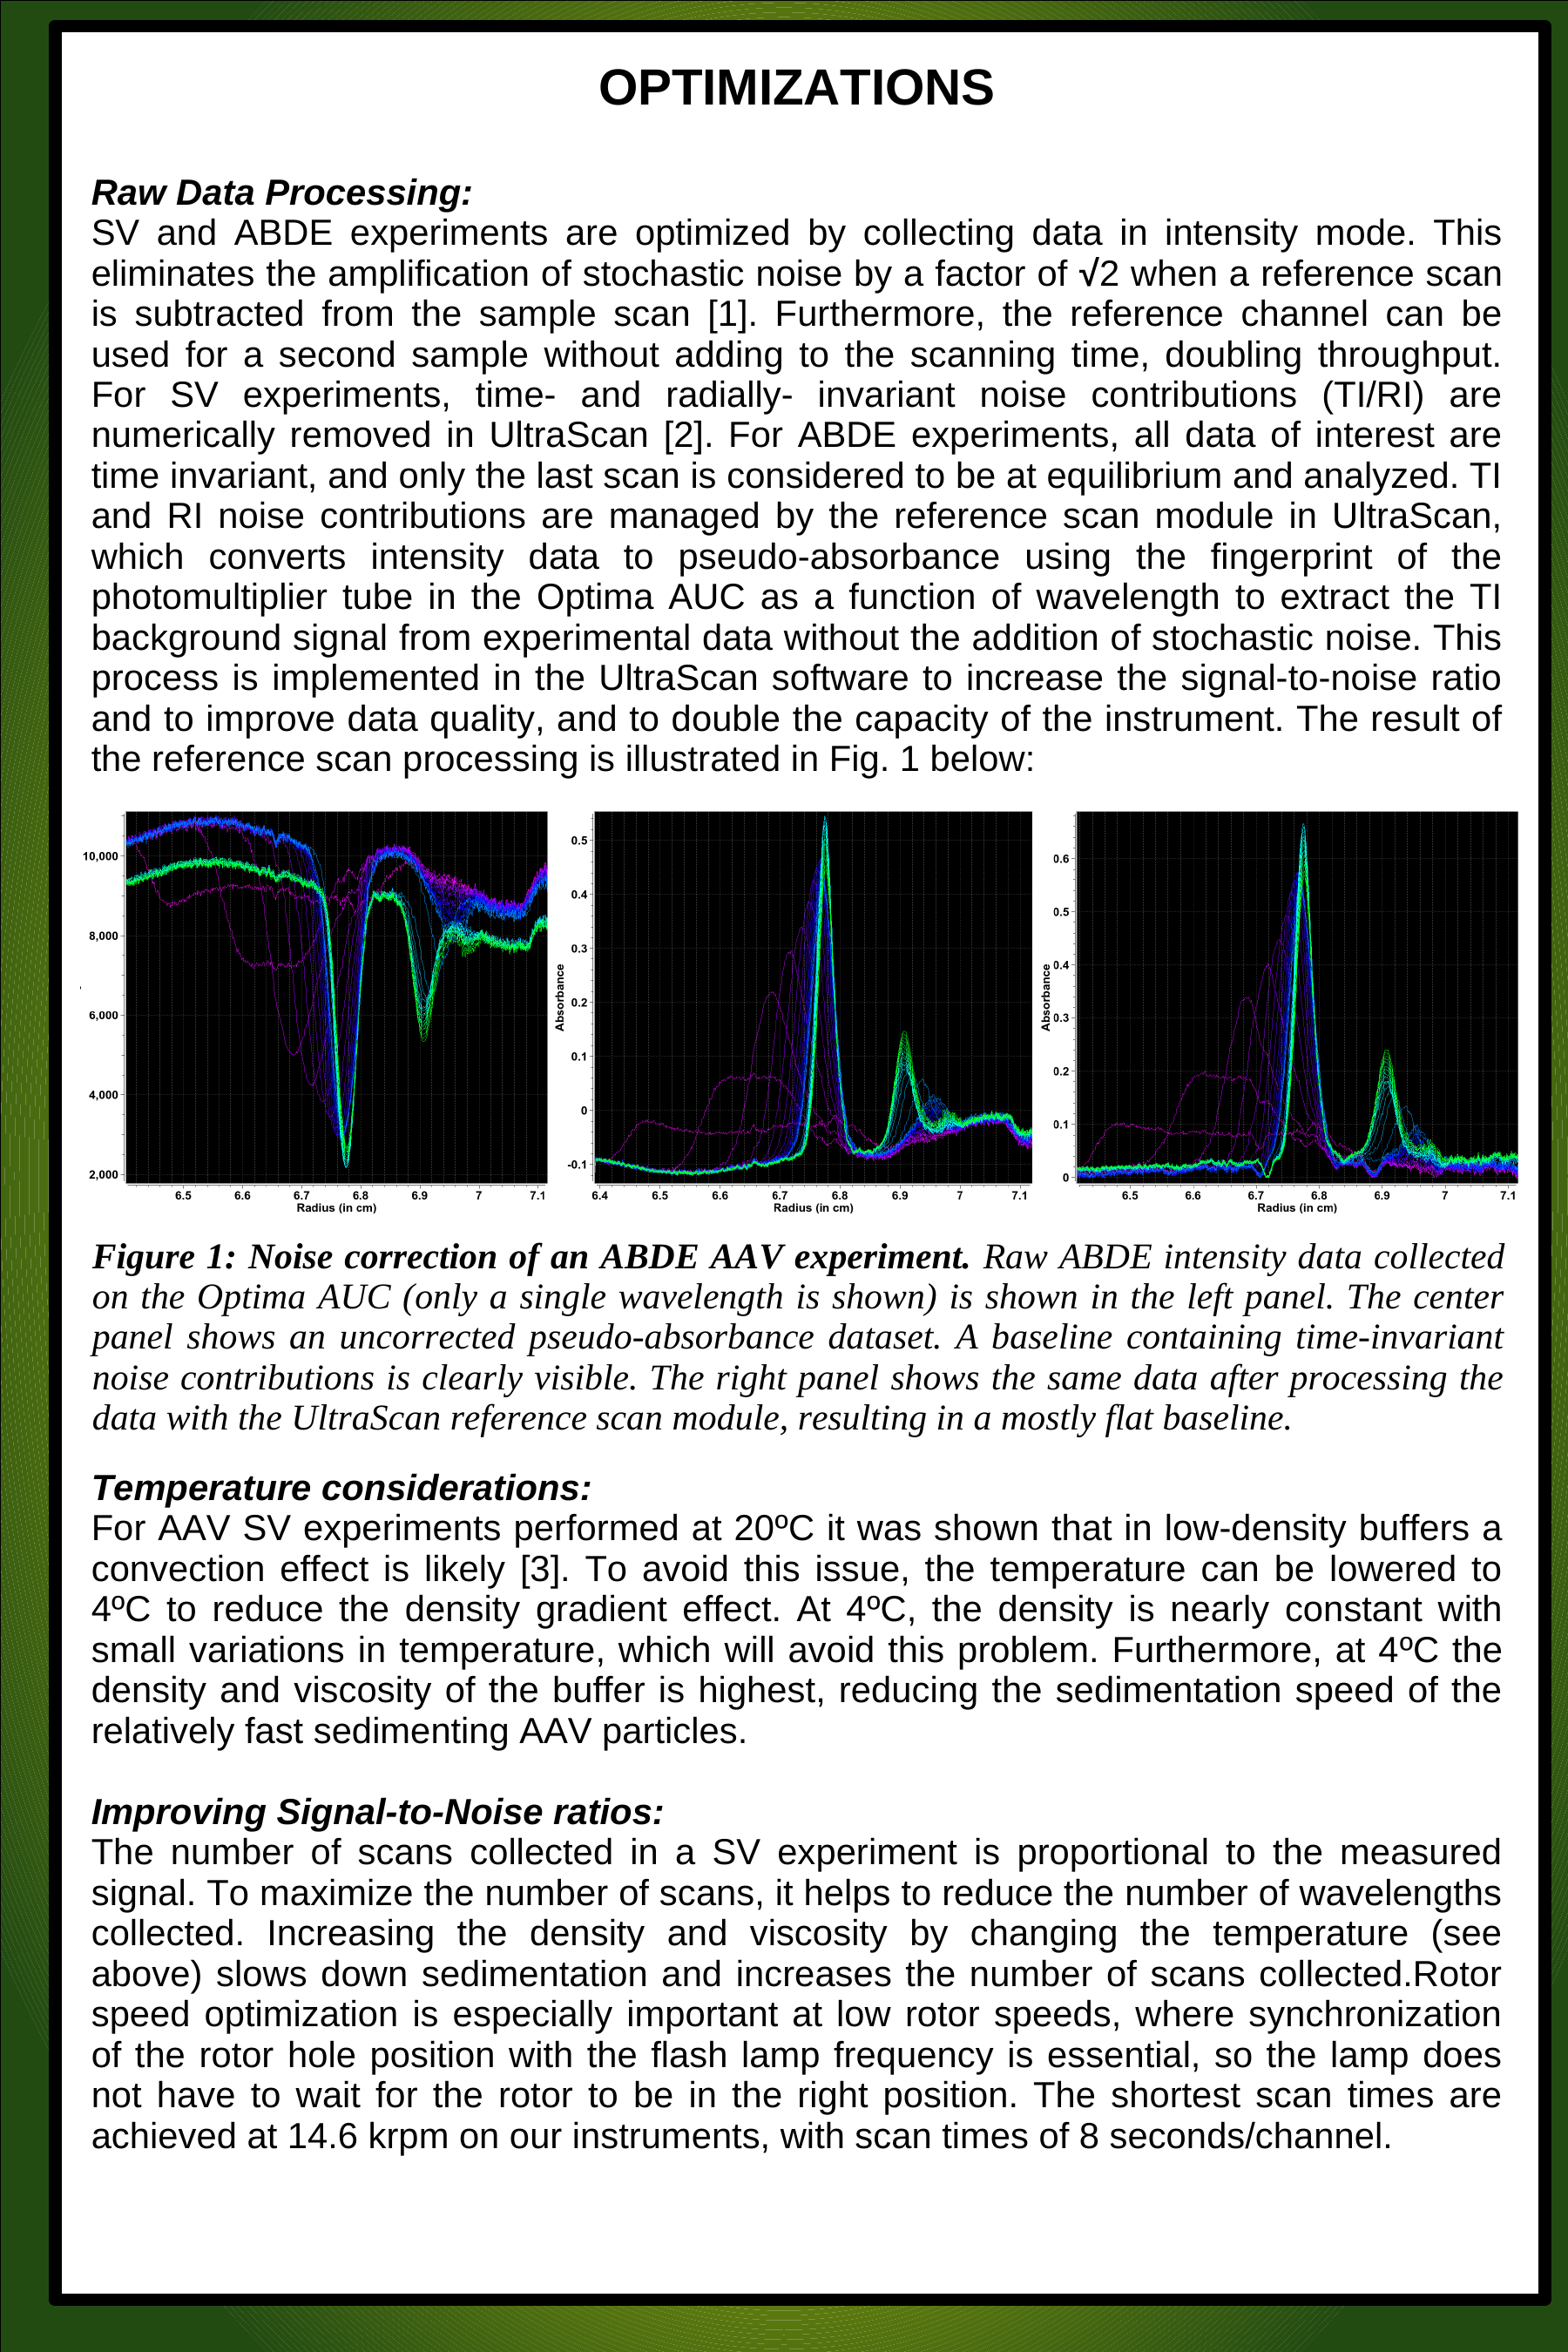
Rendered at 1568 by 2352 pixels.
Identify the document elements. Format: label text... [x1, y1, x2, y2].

picture [80, 811, 1518, 1213]
text_box [0, 0, 1568, 2352]
text_box OPTIMIZATIONS Raw Data Processing: SV and ABDE experiments are optimized by collecting data in intensity mode. This eliminates the amplification of stochastic noise by a factor of √2 when a reference scan is subtracted from the sample scan [1]. Furthermore, the reference channel can be used for a second sample without adding to the scanning time, doubling throughput. For SV experiments, time- and radially- invariant noise contributions (TI/RI) are numerically removed in UltraScan [2]. For ABDE experiments, all data of interest are time invariant, and only the last scan is considered to be at equilibrium and analyzed. TI and RI noise contributions are managed by the reference scan module in UltraScan, which converts intensity data to pseudo-absorbance using the fingerprint of the photomultiplier tube in the Optima AUC as a function of wavelength to extract the TI background signal from experimental data without the addition of stochastic noise. This process is implemented in the UltraScan software to increase the signal-to-noise ratio and to improve data quality, and to double the capacity of the instrument. The result of the reference scan processing is illustrated in Fig. 1 below: Temperature considerations: For AAV SV experiments performed at 20ºC it was shown that in low-density buffers a convection effect is likely [3]. To avoid this issue, the temperature can be lowered to 4ºC to reduce the density gradient effect. At 4ºC, the density is nearly constant with small variations in temperature, which will avoid this problem. Furthermore, at 4ºC the density and viscosity of the buffer is highest, reducing the sedimentation speed of the relatively fast sedimenting AAV particles. Improving Signal-to-Noise ratios: The number of scans collected in a SV experiment is proportional to the measured signal. To maximize the number of scans, it helps to reduce the number of wavelengths collected. Increasing the density and viscosity by changing the temperature (see above) slows down sedimentation and increases the number of scans collected.Rotor speed optimization is especially important at low rotor speeds, where synchronization of the rotor hole position with the flash lamp frequency is essential, so the lamp does not have to wait for the rotor to be in the right position. The shortest scan times are achieved at 14.6 krpm on our instruments, with scan times of 8 seconds/channel. [78, 51, 1517, 2163]
text_box Figure 1: Noise correction of an ABDE AAV experiment. Raw ABDE intensity data collected on the Optima AUC (only a single wavelength is shown) is shown in the left panel. The center panel shows an uncorrected pseudo-absorbance dataset. A baseline containing time-invariant noise contributions is clearly visible. The right panel shows the same data after processing the data with the UltraScan reference scan module, resulting in a mostly flat baseline. [79, 1229, 1518, 1444]
